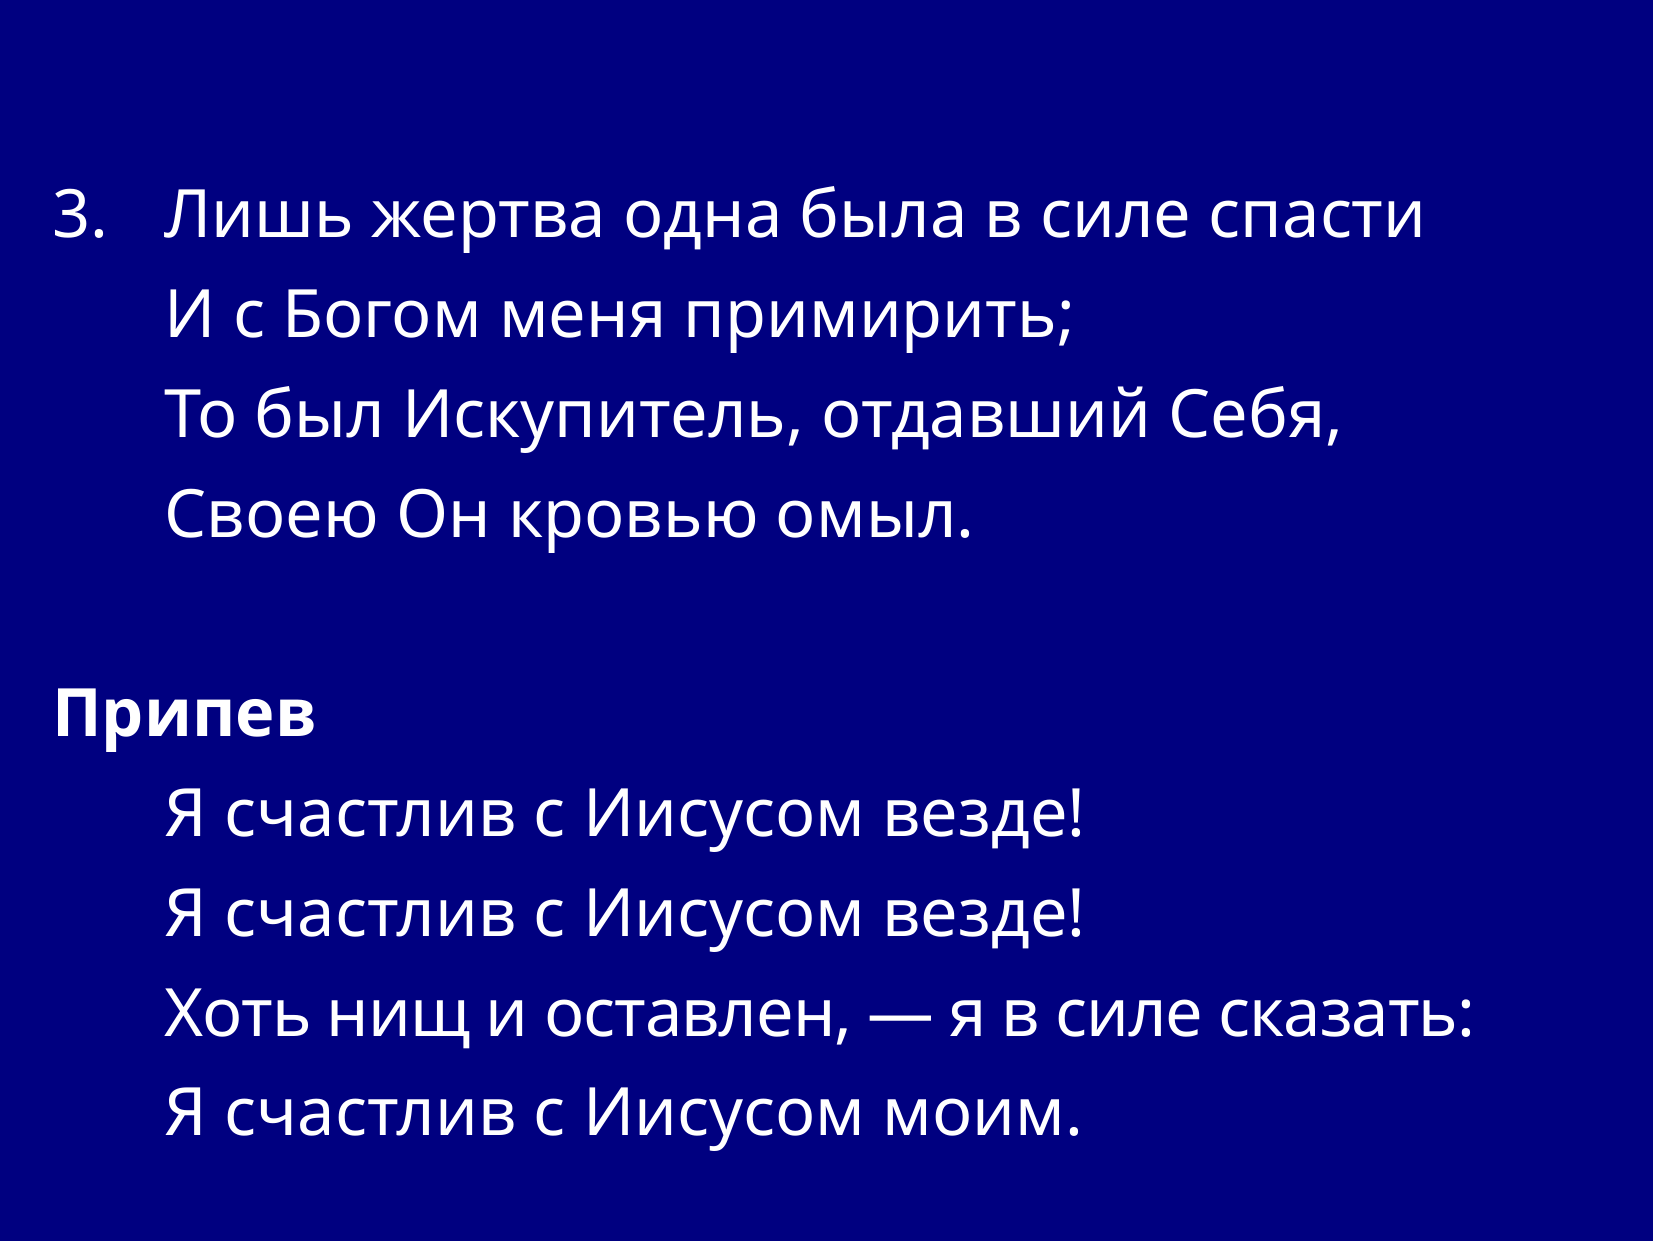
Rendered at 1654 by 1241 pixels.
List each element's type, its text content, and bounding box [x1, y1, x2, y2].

text_box 3. Лишь жертва одна была в силе спасти И с Богом меня примирить; То был Искупитель, отдавший Себя, Своею Он кровью омыл. Припев Я счастлив с Иисусом везде! Я счастлив с Иисусом везде! Хоть нищ и оставлен, — я в силе сказать: Я счастлив с Иисусом моим. [37, 150, 1653, 1163]
